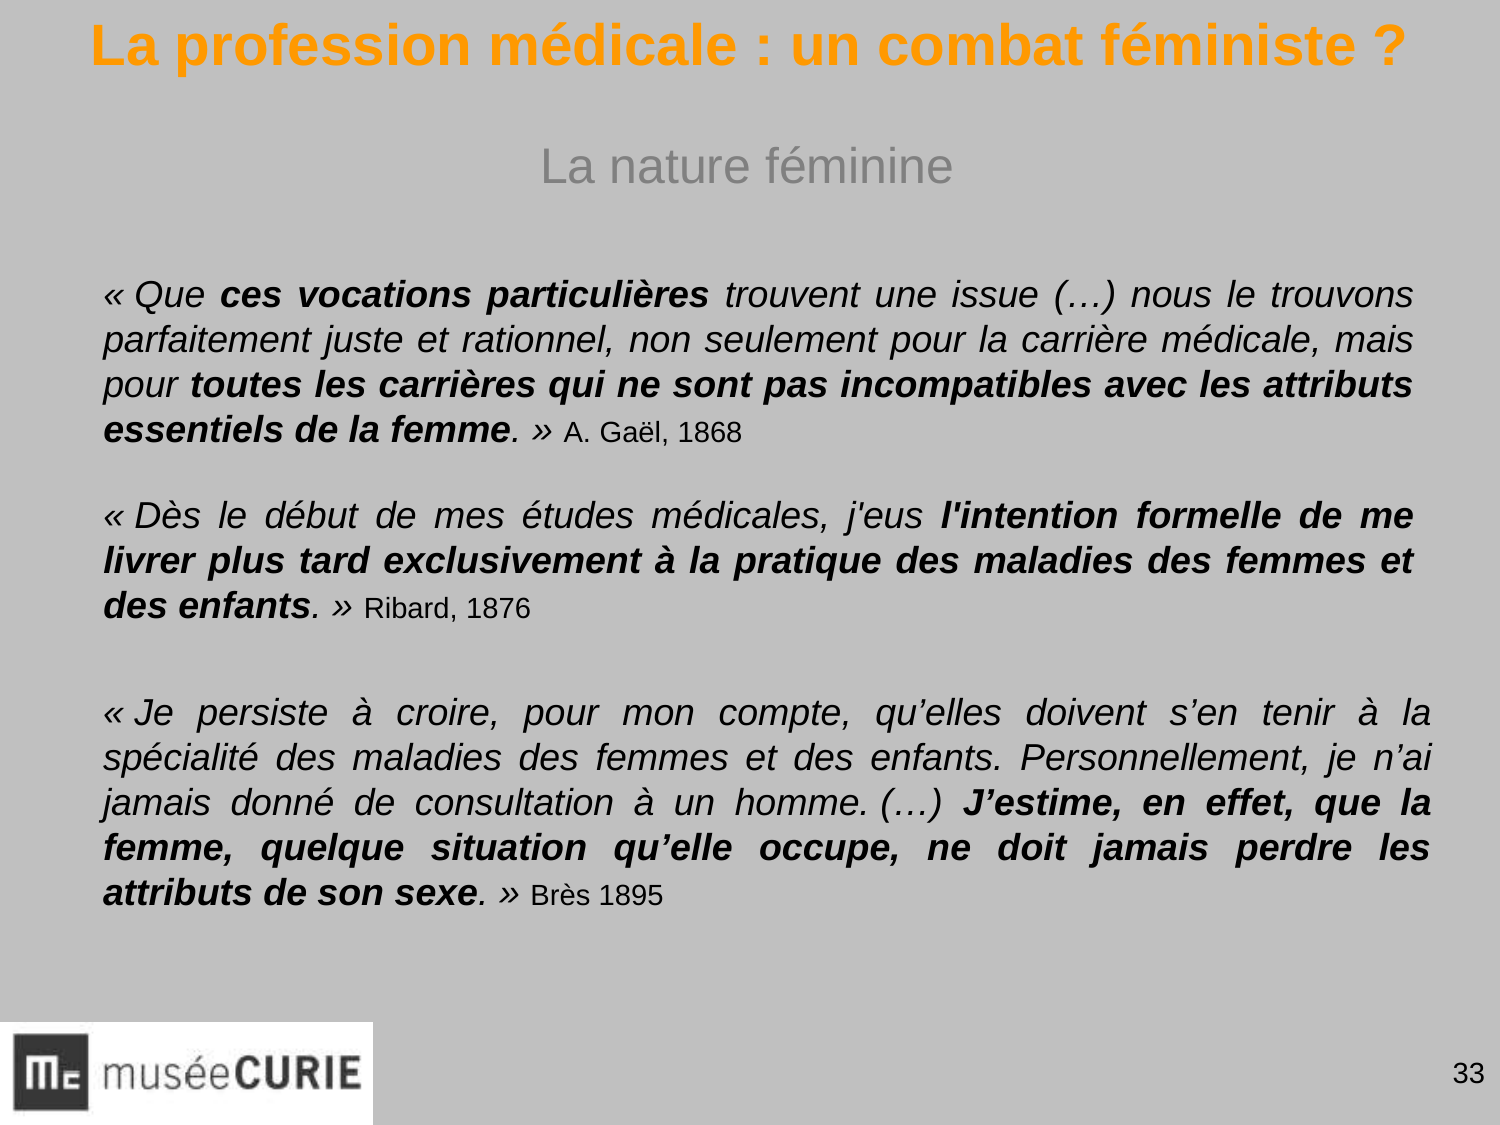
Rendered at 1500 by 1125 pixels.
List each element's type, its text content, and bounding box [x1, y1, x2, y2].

text_box La nature féminine [525, 125, 1022, 201]
text_box « Je persiste à croire, pour mon compte, qu’elles doivent s’en tenir à la spécialité des maladies des femmes et des enfants. Personnellement, je n’ai jamais donné de consultation à un homme. (…) J’estime, en effet, que la femme, quelque situation qu’elle occupe, ne doit jamais perdre les attributs de son sexe. » Brès 1895 [88, 680, 1447, 922]
text_box « Dès le début de mes études médicales, j'eus l'intention formelle de me livrer plus tard exclusivement à la pratique des maladies des femmes et des enfants. » Ribard, 1876 [88, 482, 1430, 634]
text_box <numéro> [1387, 1046, 1500, 1125]
text_box La profession médicale : un combat féministe ? [41, 12, 1459, 84]
picture [0, 1022, 373, 1125]
text_box « Que ces vocations particulières trouvent une issue (…) nous le trouvons parfaitement juste et rationnel, non seulement pour la carrière médicale, mais pour toutes les carrières qui ne sont pas incompatibles avec les attributs essentiels de la femme. » A. Gaël, 1868 [88, 261, 1430, 458]
